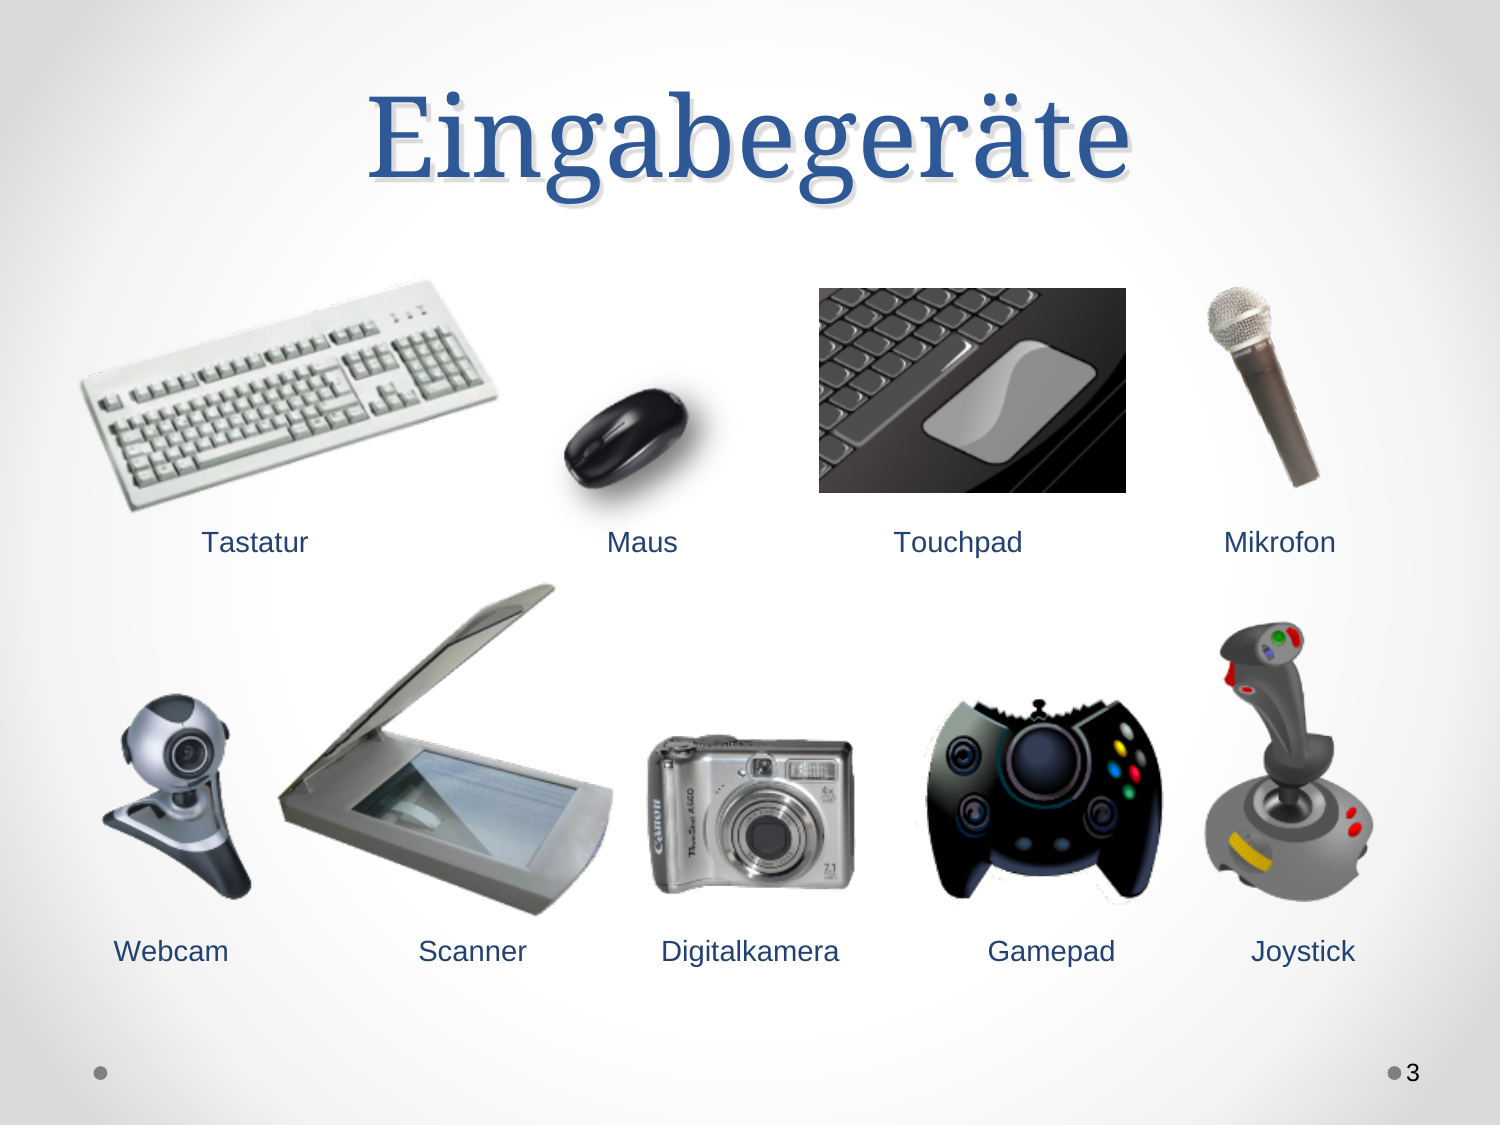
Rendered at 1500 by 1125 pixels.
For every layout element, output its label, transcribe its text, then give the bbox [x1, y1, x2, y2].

text_box <Nummer> [1401, 1042, 1494, 1103]
title Eingabegeräte [75, 71, 1426, 208]
text_box Gamepad [972, 924, 1131, 976]
text_box Touchpad [878, 515, 1039, 566]
text_box Webcam [98, 924, 244, 976]
picture [0, 0, 1500, 1125]
text_box Joystick [1236, 924, 1371, 976]
text_box Tastatur [186, 529, 324, 566]
text_box Digitalkamera [646, 924, 855, 976]
text_box Scanner [403, 925, 543, 976]
text_box Mikrofon [1209, 515, 1352, 566]
